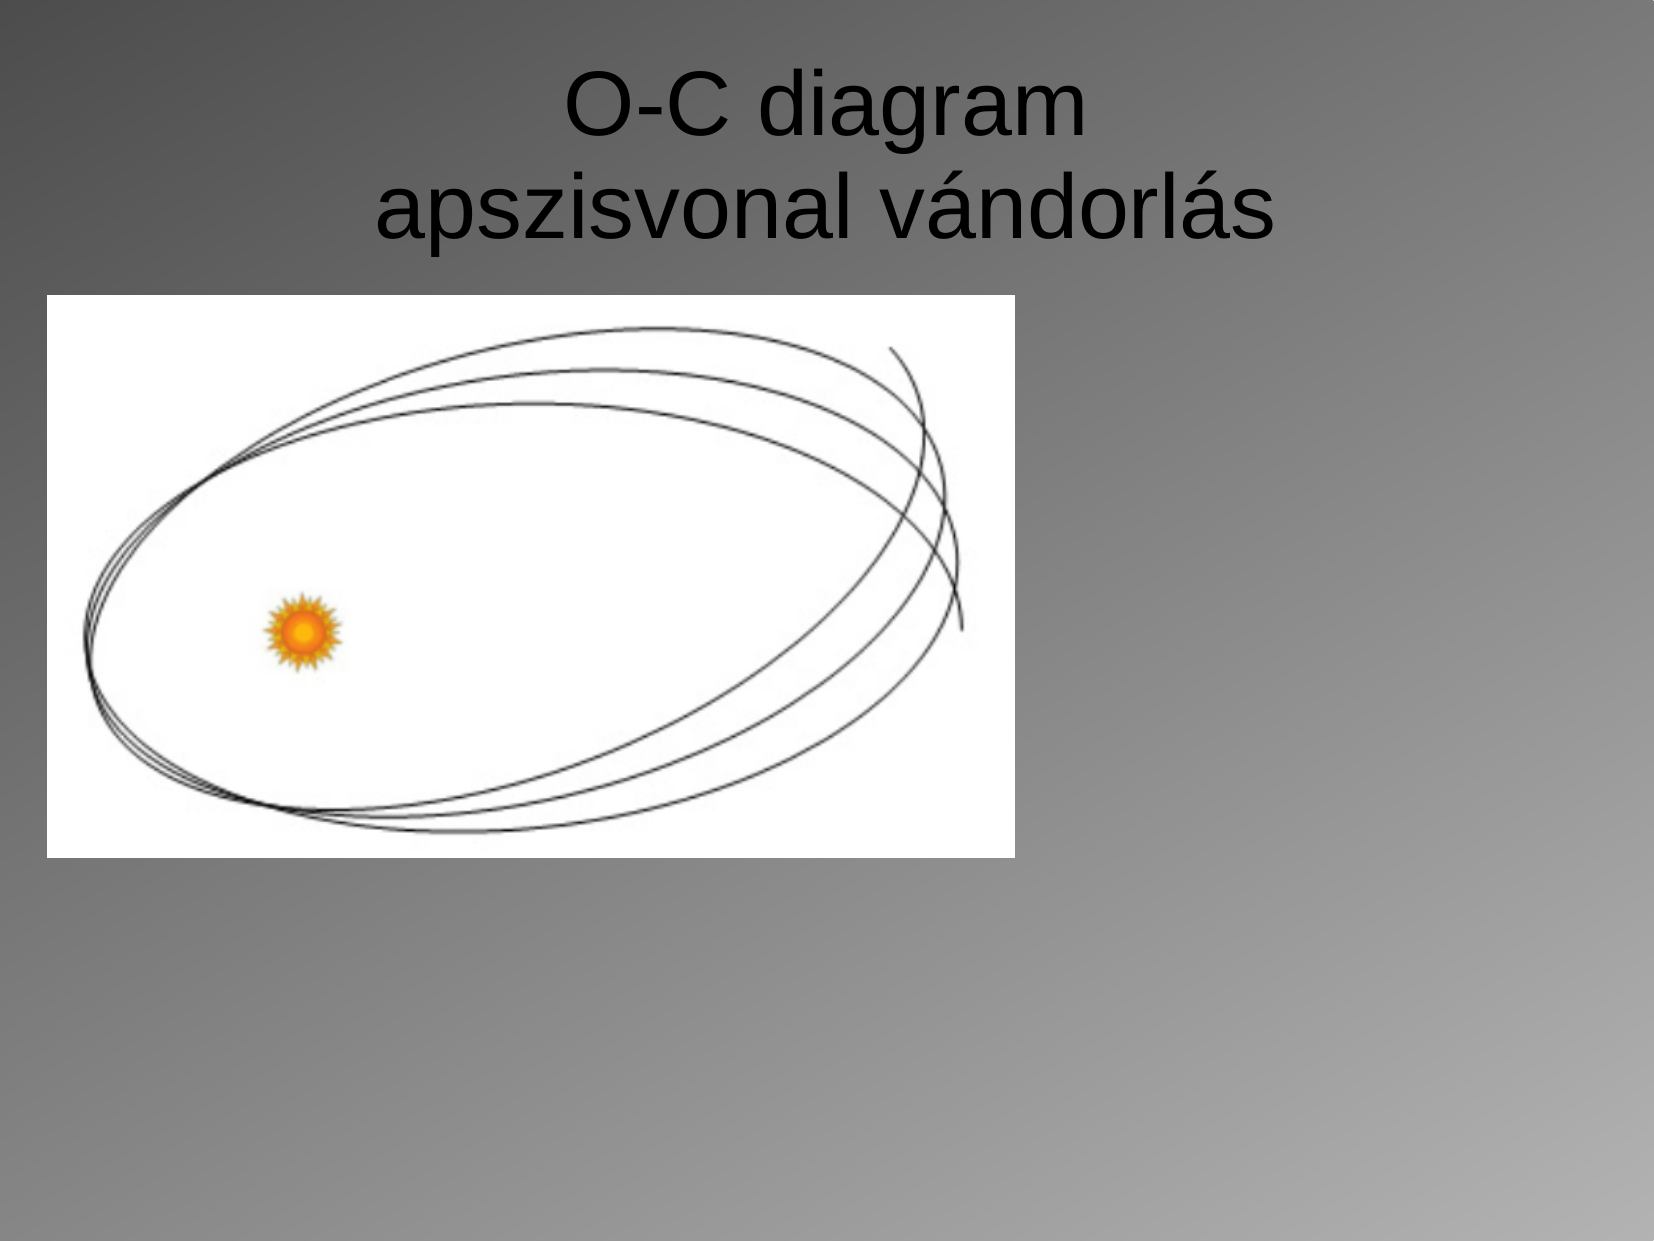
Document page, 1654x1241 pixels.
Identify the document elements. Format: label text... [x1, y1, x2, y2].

title O-C diagram apszisvonal vándorlás [82, 49, 1571, 257]
picture [47, 295, 1015, 858]
